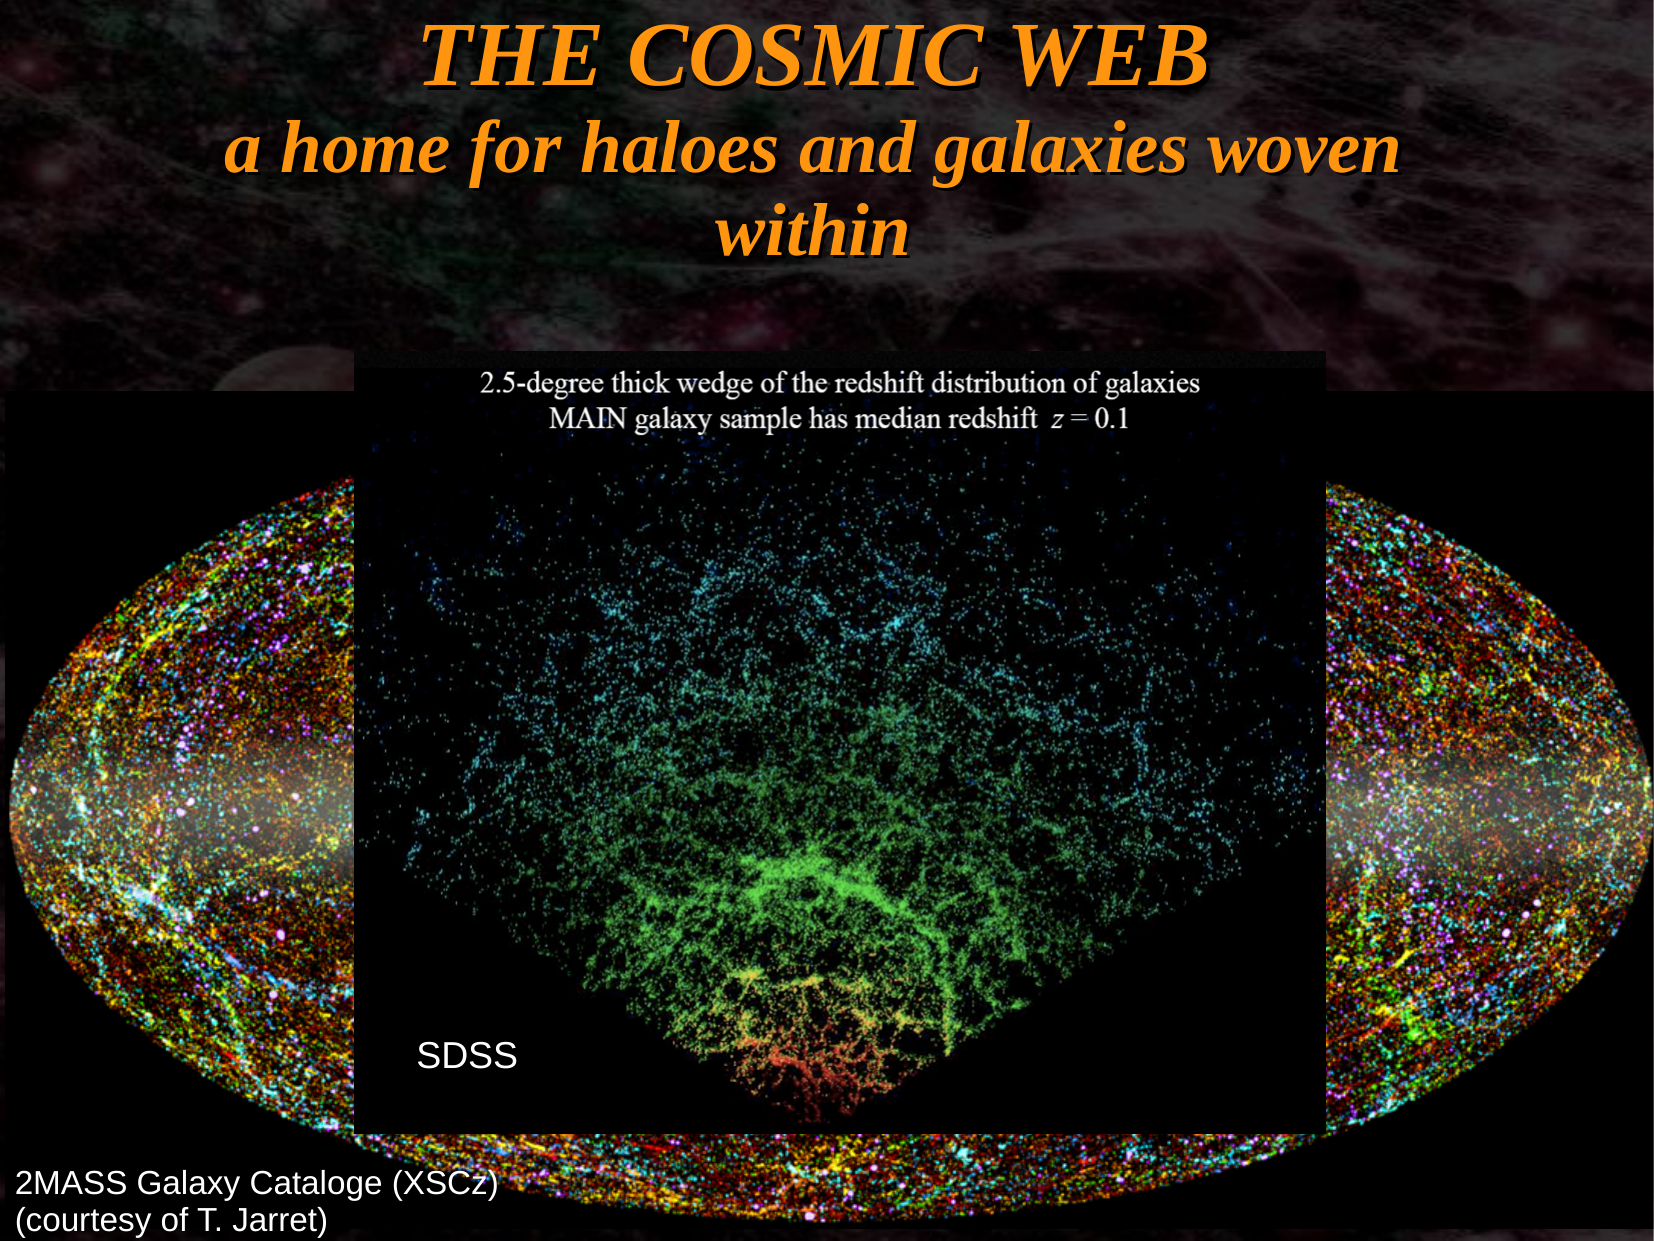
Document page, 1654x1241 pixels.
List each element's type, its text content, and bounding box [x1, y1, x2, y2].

text_box SDSS [401, 1027, 686, 1085]
text_box 2MASS Galaxy Cataloge (XSCz) (courtesy of T. Jarret) [0, 1157, 804, 1241]
title THE COSMIC WEB a home for haloes and galaxies woven within [221, 4, 1406, 272]
picture [0, 0, 1654, 1241]
